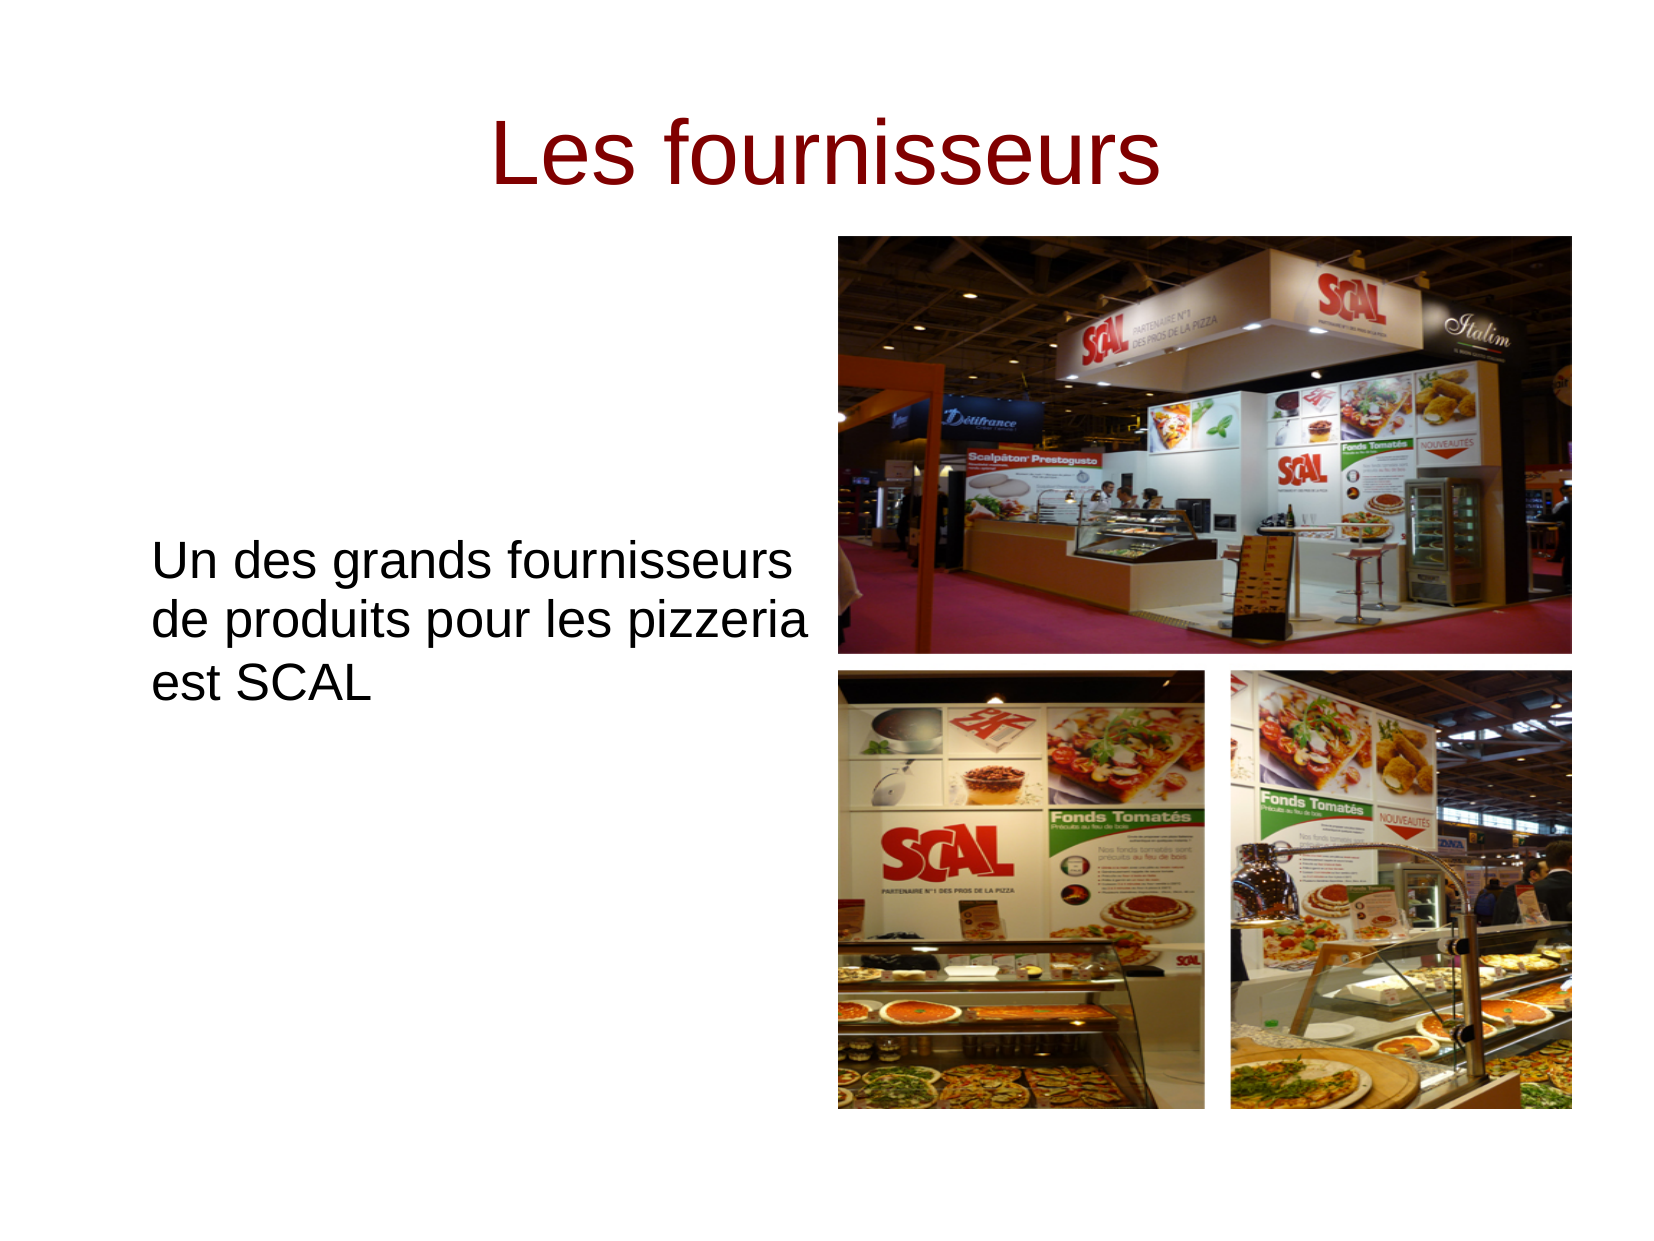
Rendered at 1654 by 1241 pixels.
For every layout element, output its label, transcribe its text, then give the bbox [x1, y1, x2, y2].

picture [838, 236, 1572, 1109]
list Un des grands fournisseurs de produits pour les pizzeria est SCAL [82, 531, 809, 768]
title Les fournisseurs [82, 49, 1571, 257]
